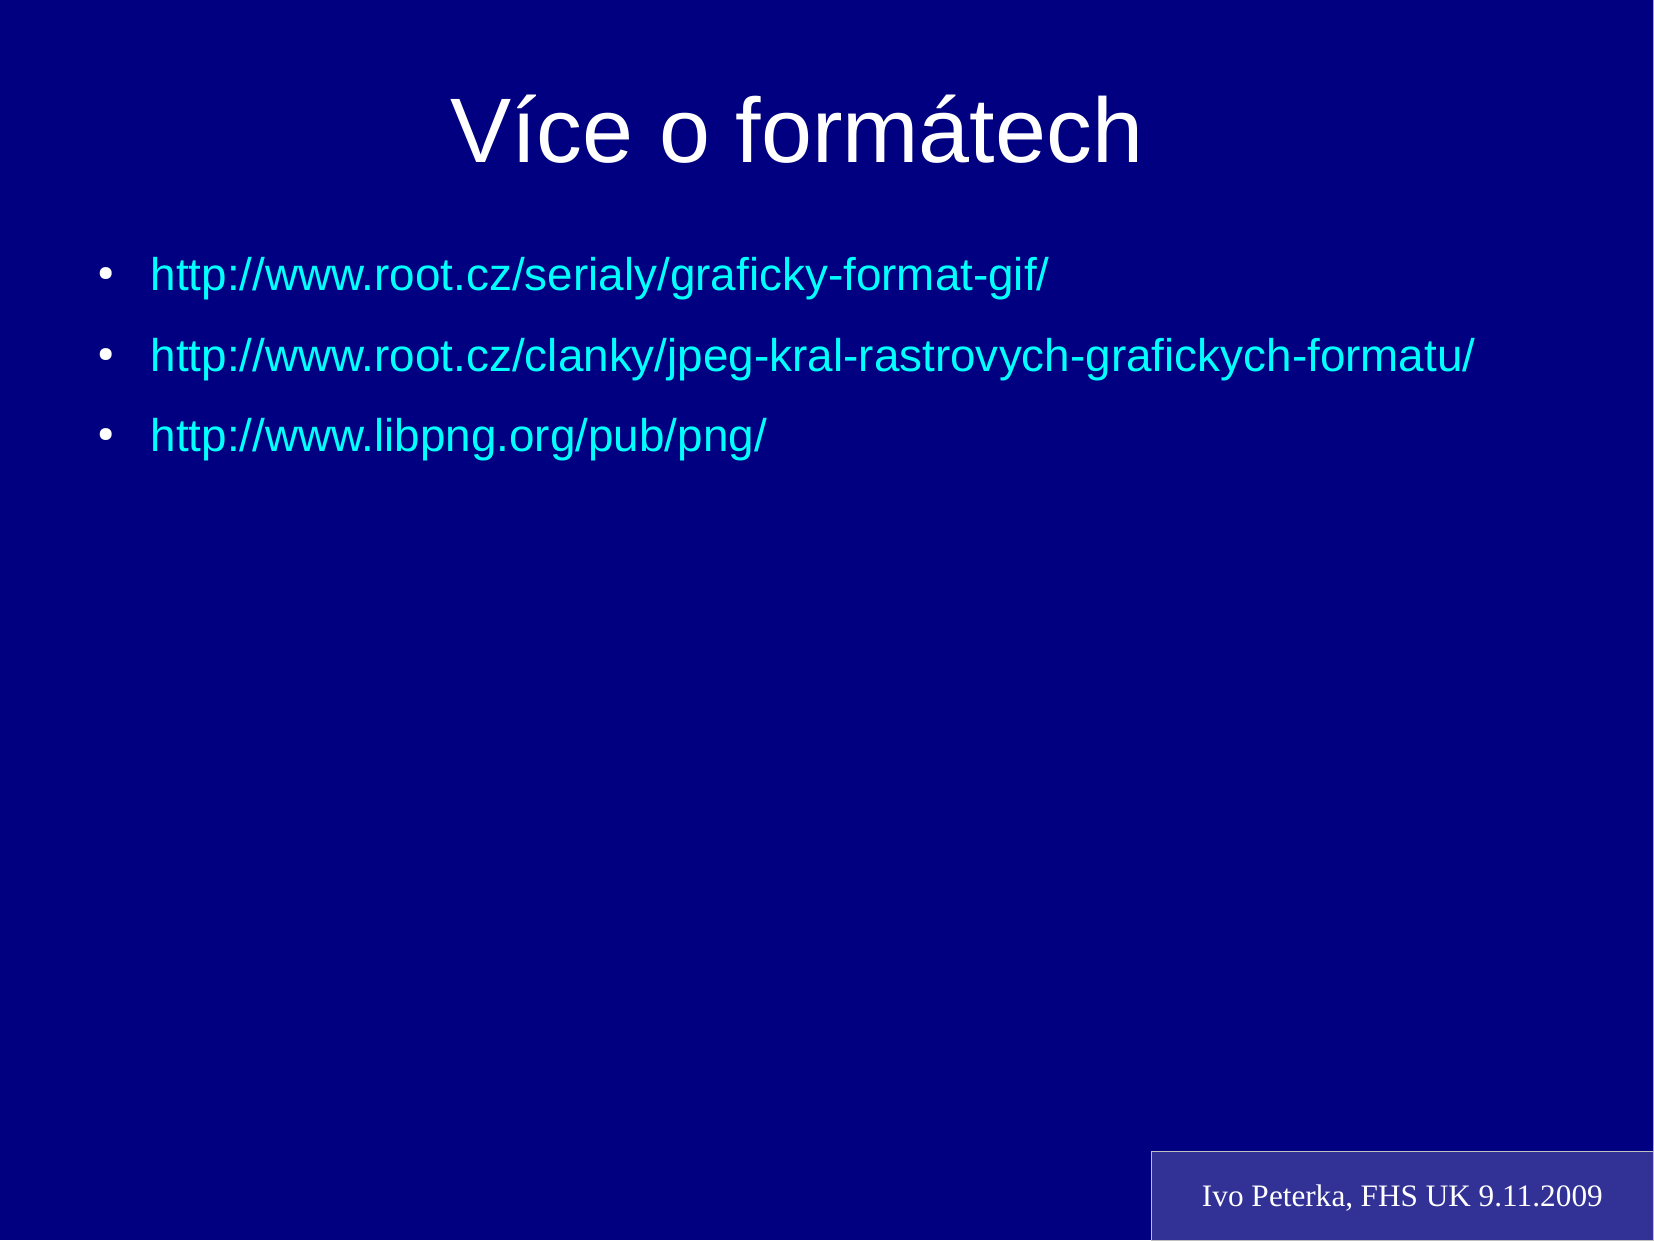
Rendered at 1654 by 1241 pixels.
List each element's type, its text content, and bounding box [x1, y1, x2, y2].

list http://www.root.cz/serialy/graficky-format-gif/ http://www.root.cz/clanky/jpeg-kral-rastrovych-grafickych-formatu/ http://www.libpng.org/pub/png/ [79, 248, 1515, 951]
title Více o formátech [79, 42, 1515, 220]
